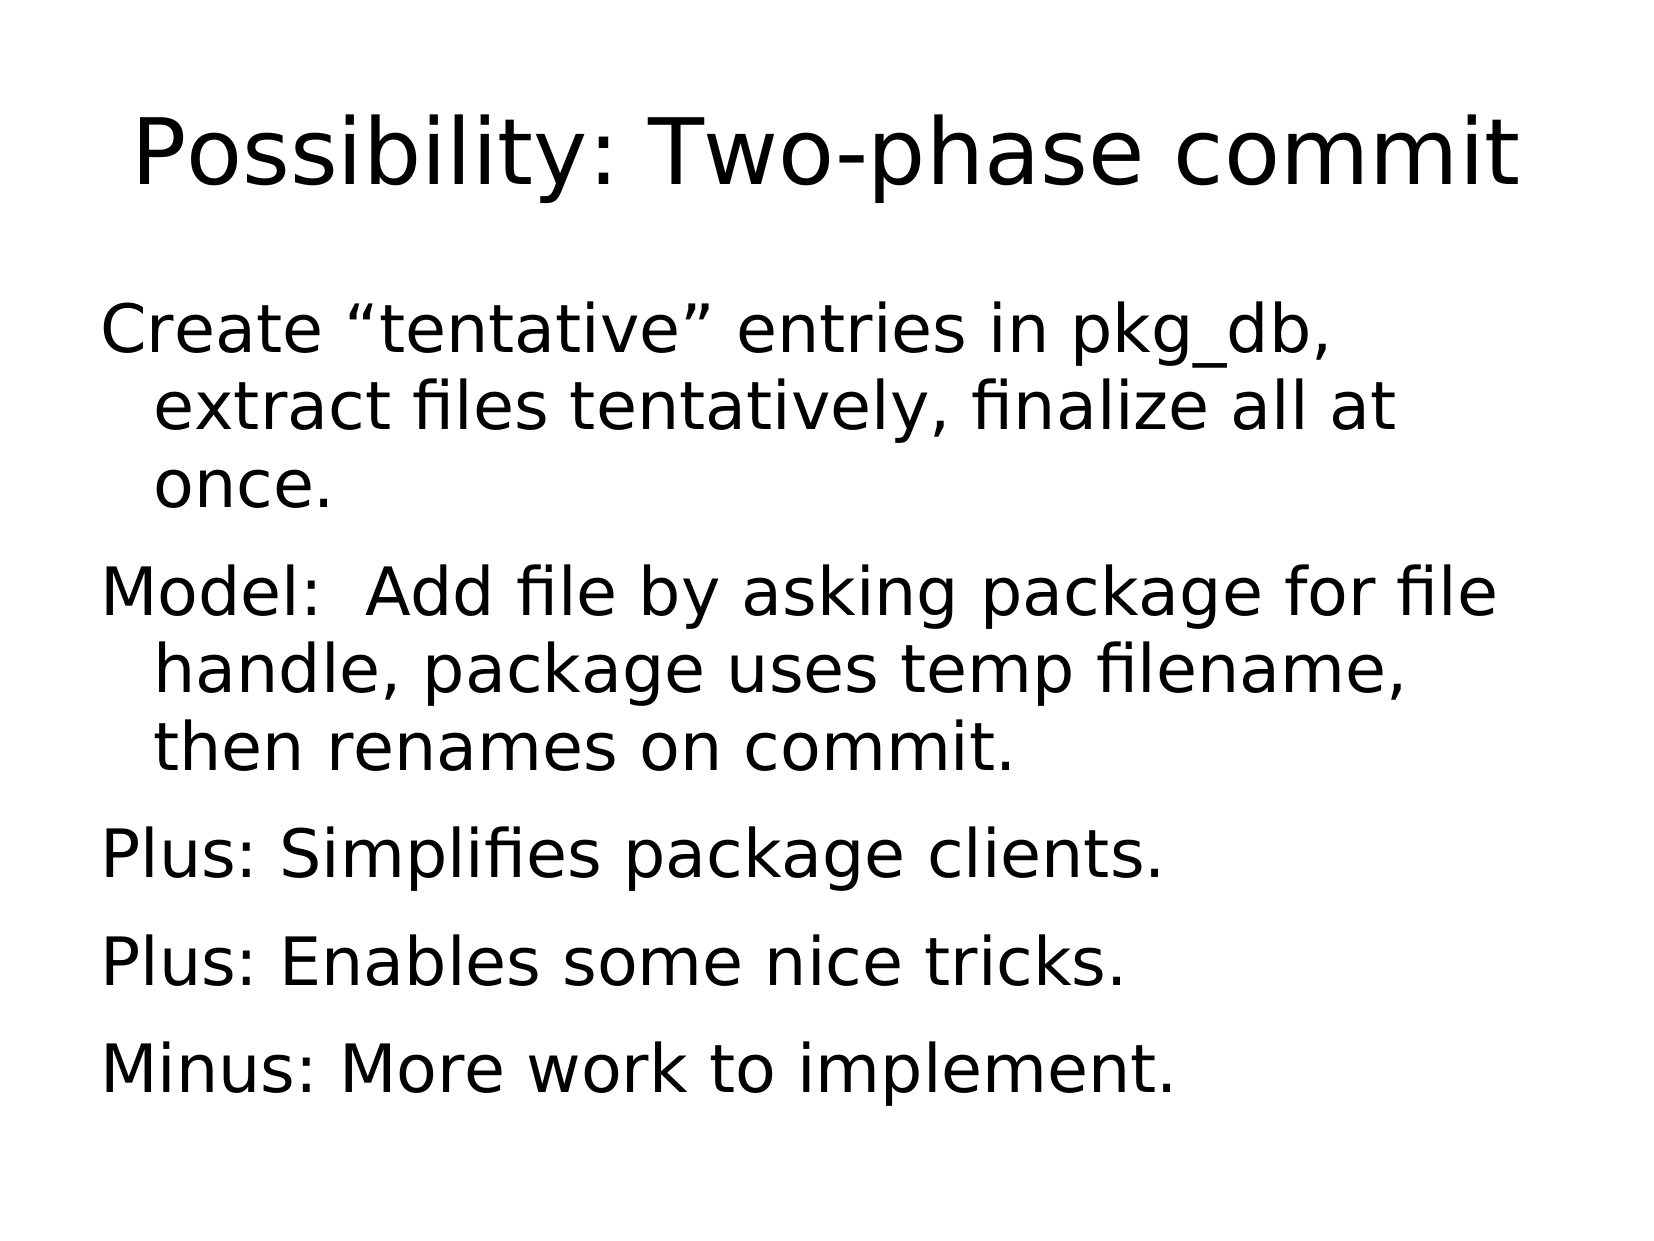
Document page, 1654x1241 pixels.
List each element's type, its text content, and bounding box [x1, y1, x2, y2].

title Possibility: Two-phase commit [82, 49, 1571, 257]
list Create “tentative” entries in pkg_db, extract files tentatively, finalize all at once. Model: Add file by asking package for file handle, package uses temp filename, then renames on commit. Plus: Simplifies package clients. Plus: Enables some nice tricks. Minus: More work to implement. [82, 290, 1571, 1109]
